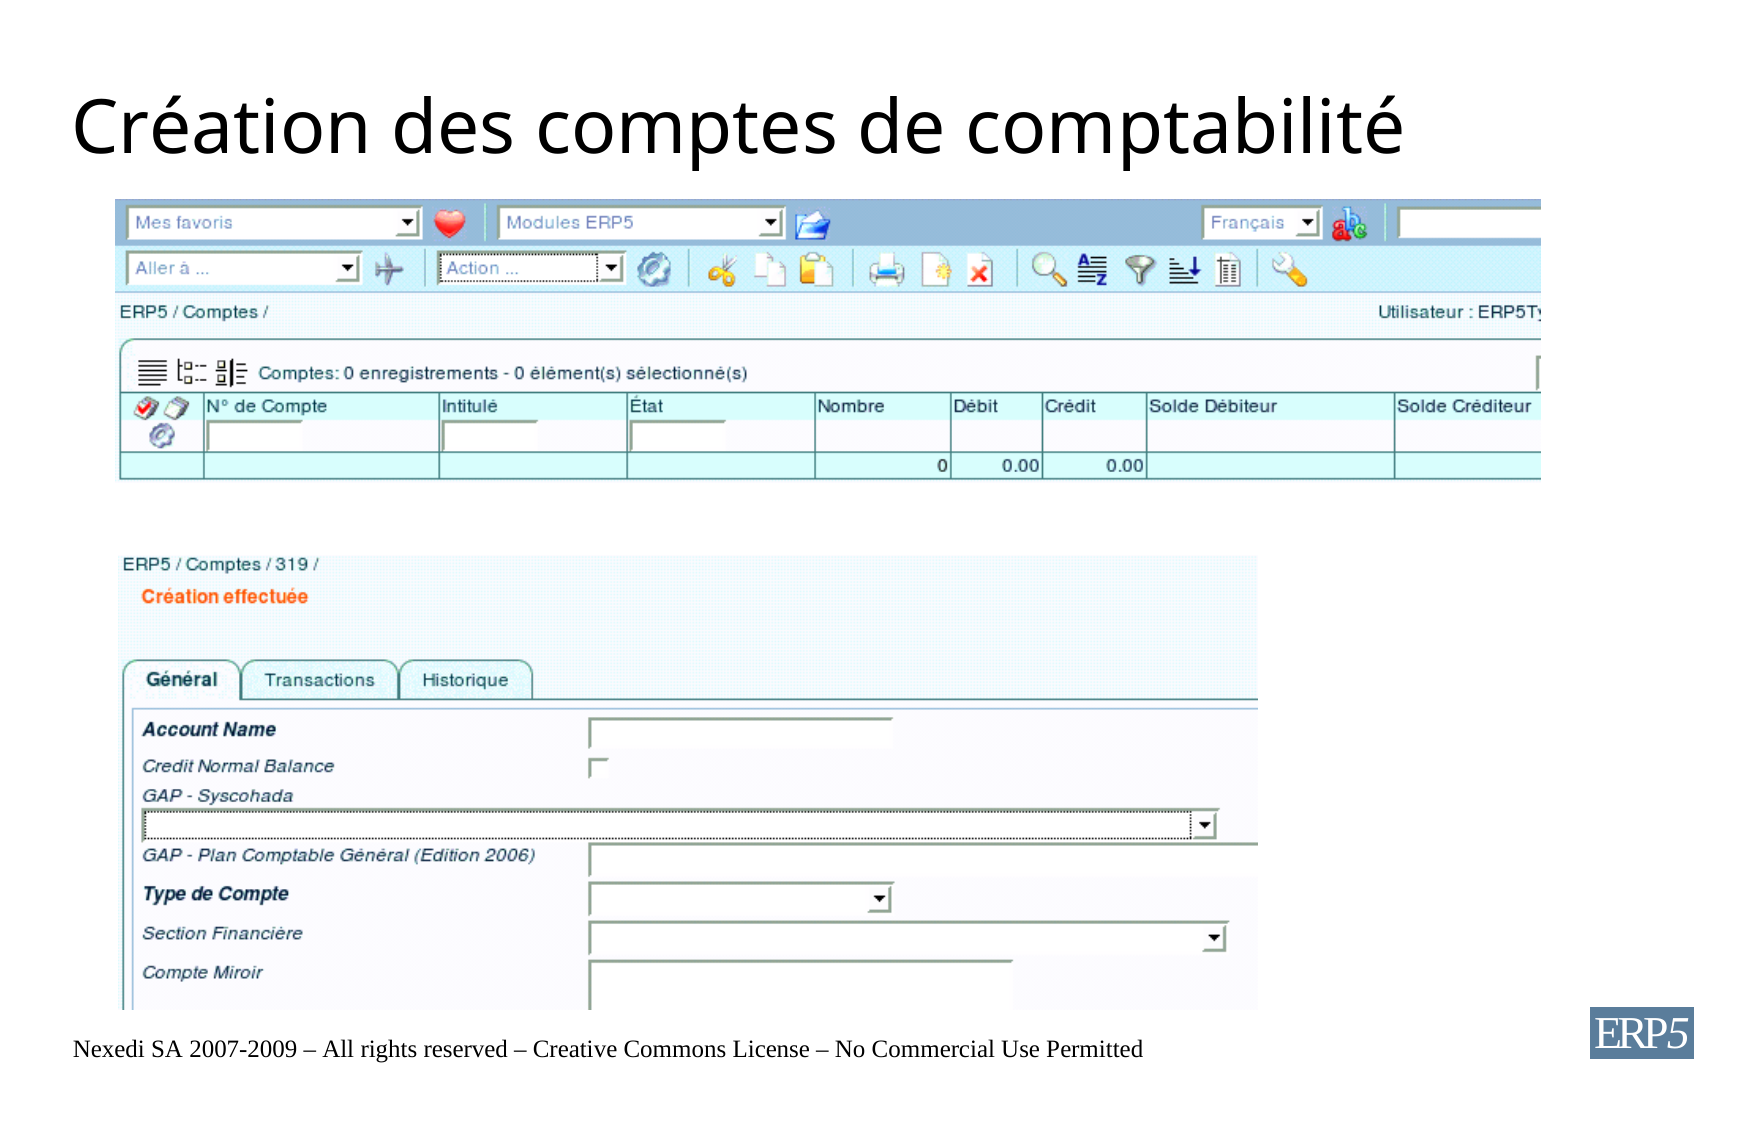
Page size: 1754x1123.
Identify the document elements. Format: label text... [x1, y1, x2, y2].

picture [118, 555, 1258, 1010]
title Création des comptes de comptabilité [71, 63, 1707, 187]
picture [115, 199, 1541, 483]
